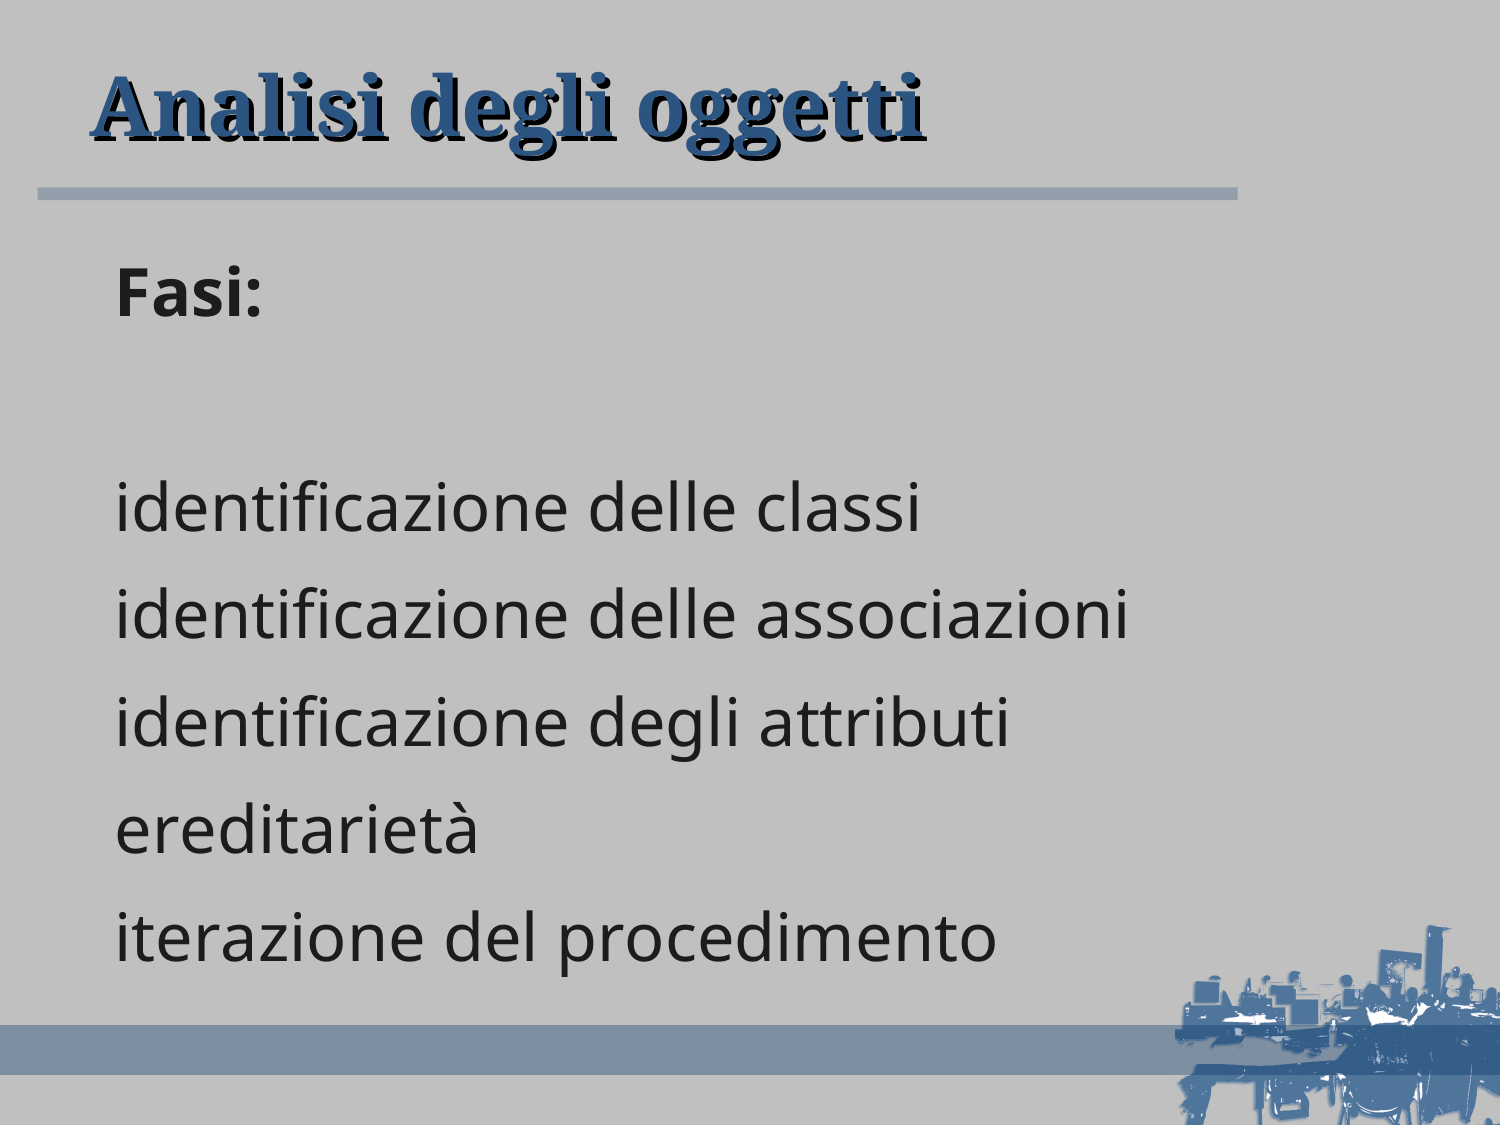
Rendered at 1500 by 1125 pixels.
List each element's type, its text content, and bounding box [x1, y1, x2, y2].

title Analisi degli oggetti [75, 35, 1426, 174]
list Fasi: identificazione delle classi identificazione delle associazioni identificazione degli attributi ereditarietà iterazione del procedimento [99, 237, 1425, 1006]
